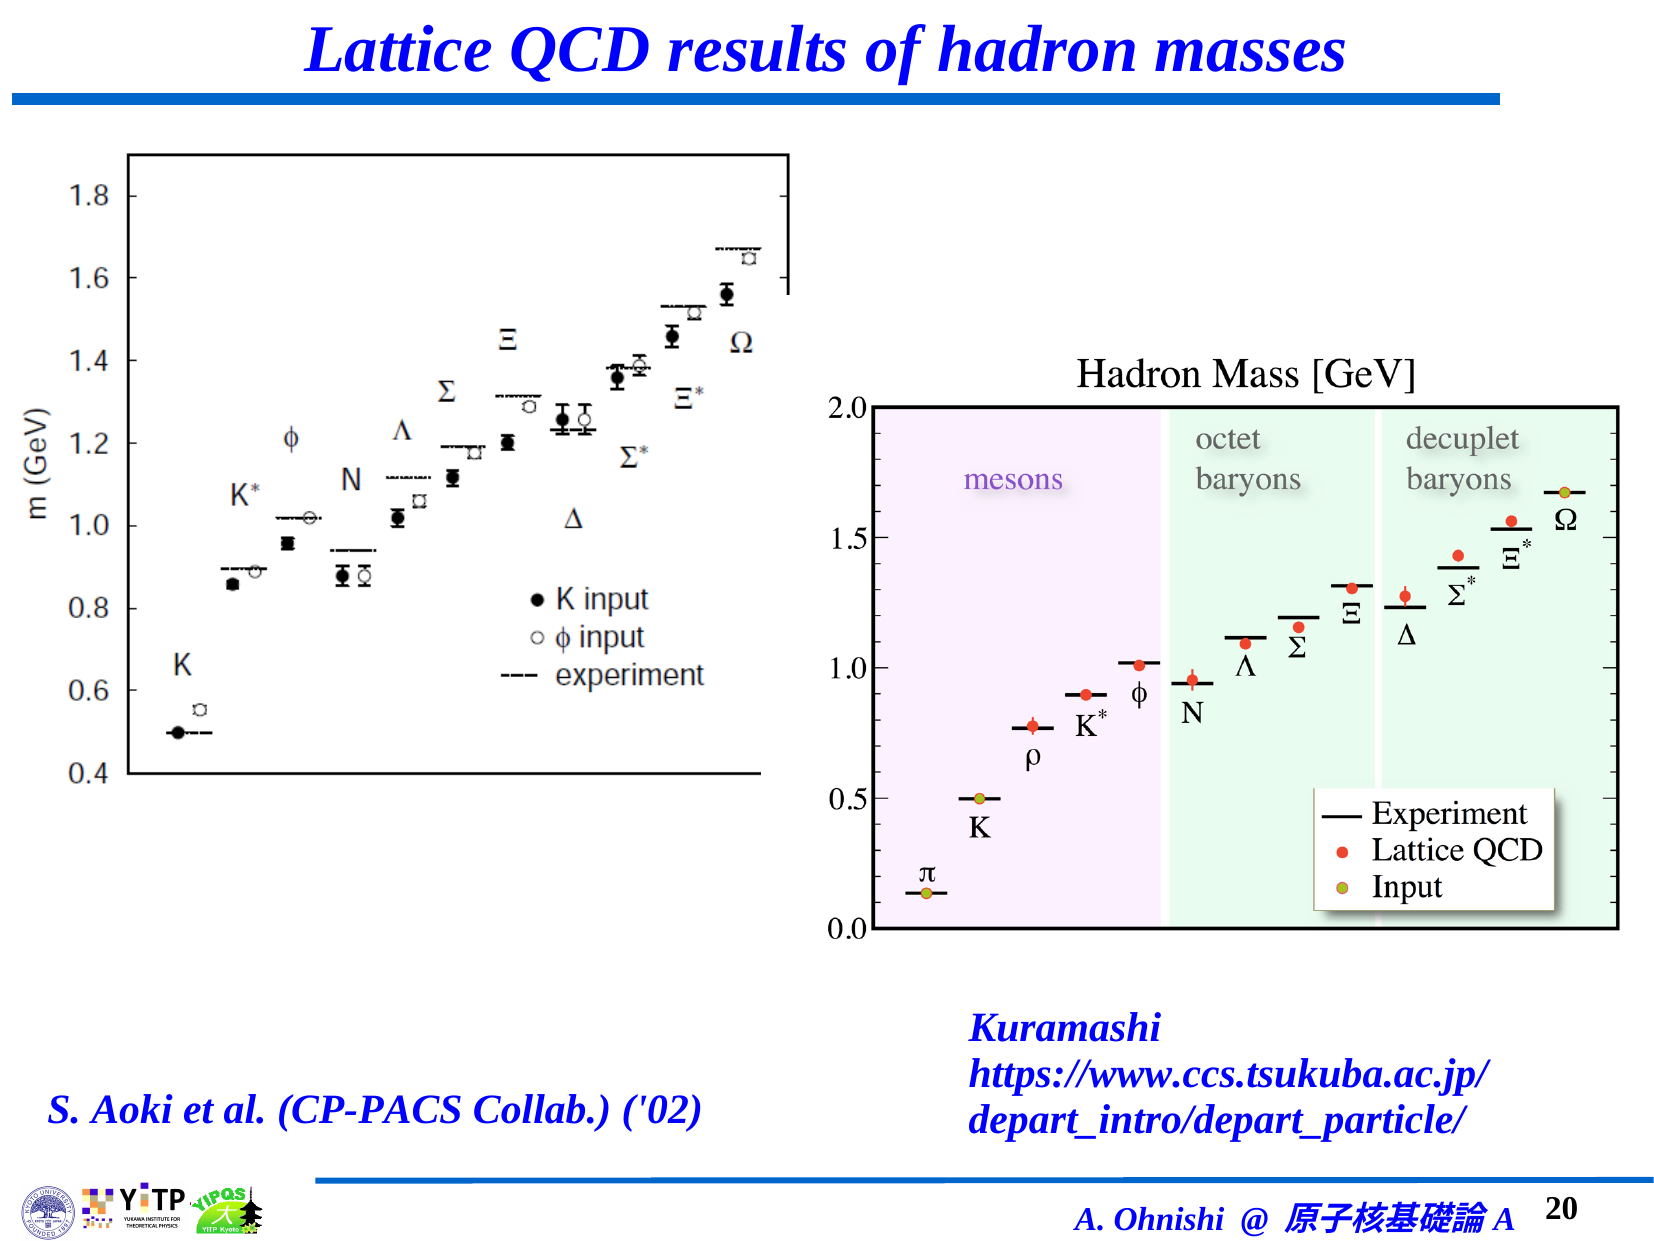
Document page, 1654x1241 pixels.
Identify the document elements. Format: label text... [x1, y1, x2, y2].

picture [20, 1185, 76, 1241]
picture [0, 141, 1654, 1040]
text_box Kuramashi https://www.ccs.tsukuba.ac.jp/depart_intro/depart_particle/ [968, 1003, 1619, 1158]
text_box S. Aoki et al. (CP-PACS Collab.) ('02) [47, 1086, 721, 1147]
picture [77, 1179, 263, 1234]
title Lattice QCD results of hadron masses [0, 0, 1654, 99]
